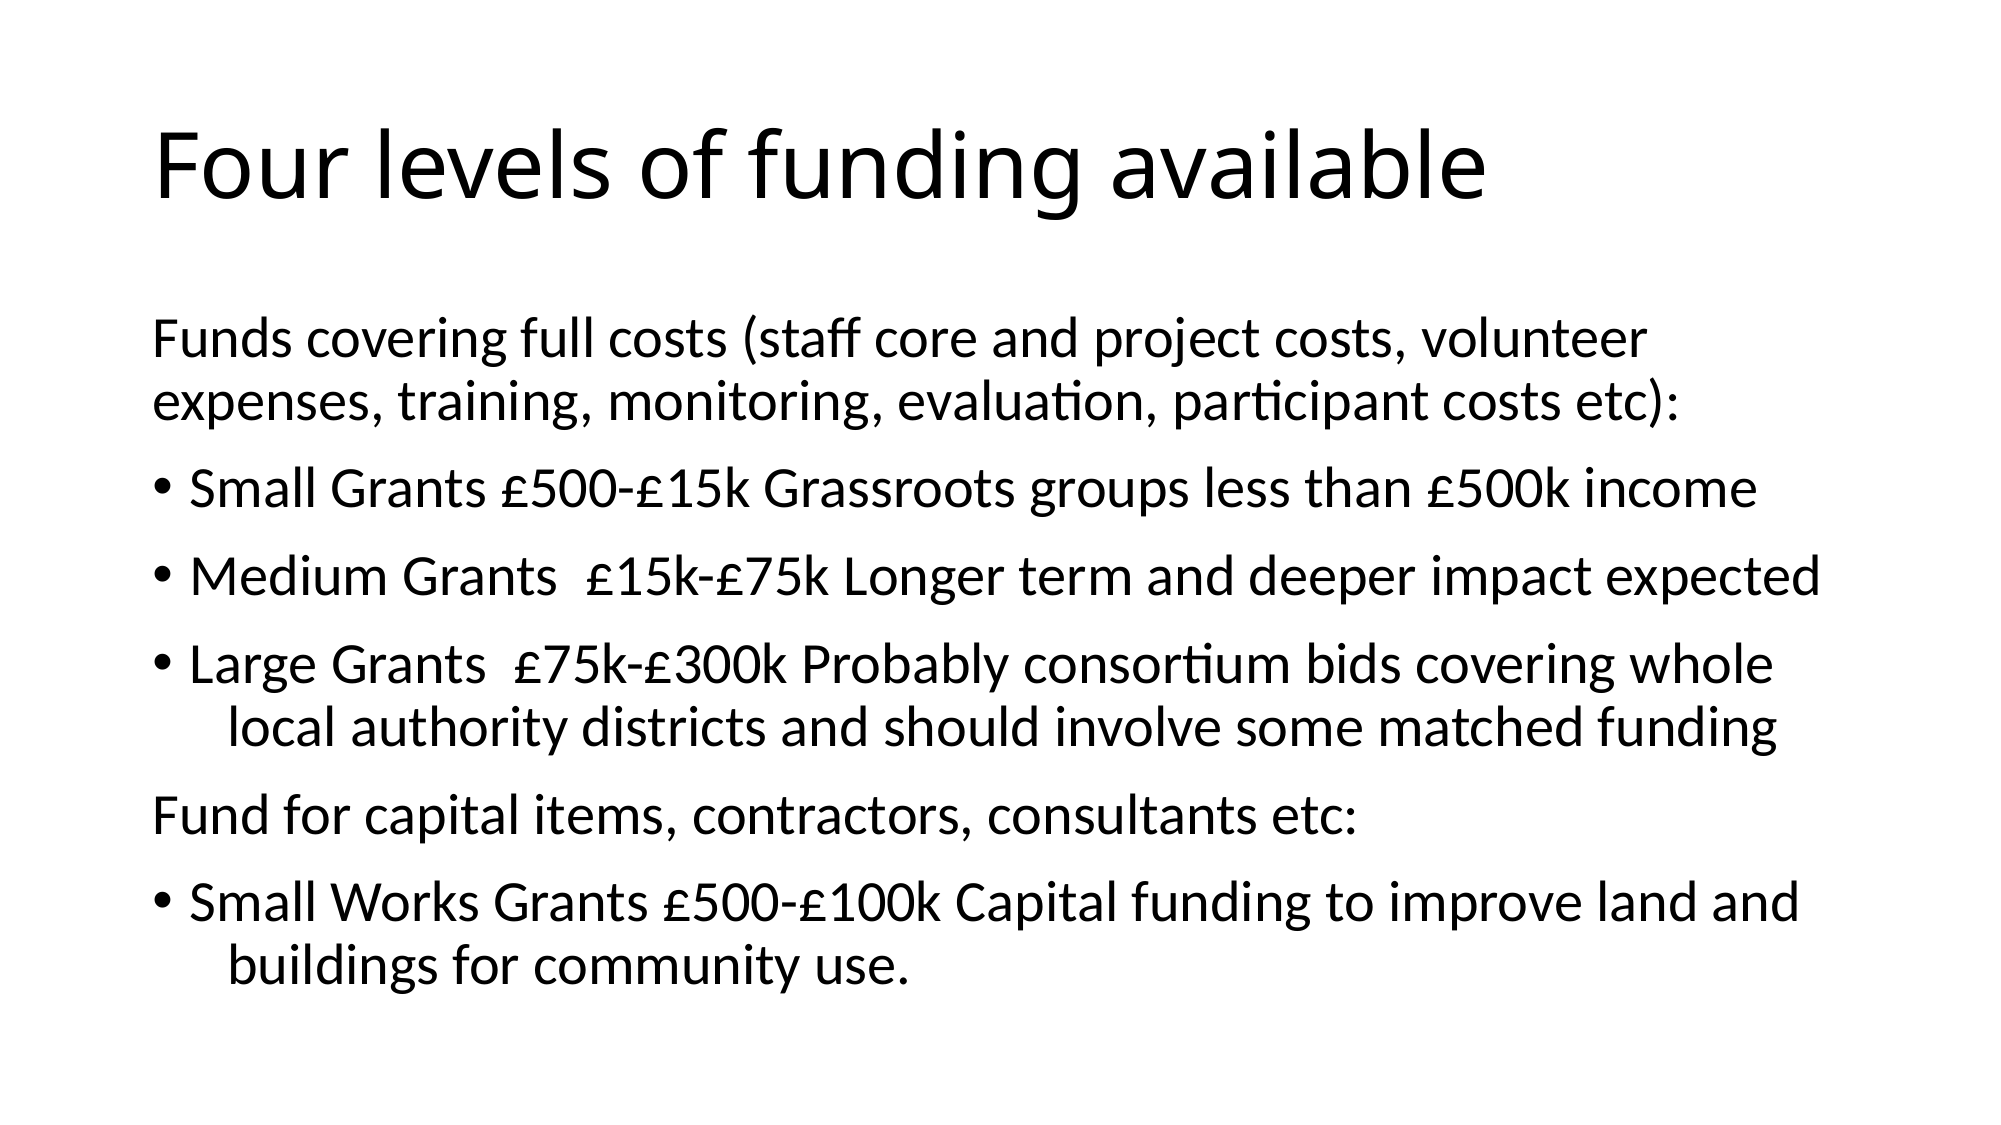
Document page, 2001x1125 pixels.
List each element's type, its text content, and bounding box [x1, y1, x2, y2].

list Funds covering full costs (staff core and project costs, volunteer expenses, training, monitoring, evaluation, participant costs etc): Small Grants £500-£15k Grassroots groups less than £500k income Medium Grants £15k-£75k Longer term and deeper impact expected Large Grants £75k-£300k Probably consortium bids covering whole local authority districts and should involve some matched funding Fund for capital items, contractors, consultants etc: Small Works Grants £500-£100k Capital funding to improve land and buildings for community use. [137, 299, 1863, 1014]
title Four levels of funding available [137, 59, 1863, 278]
